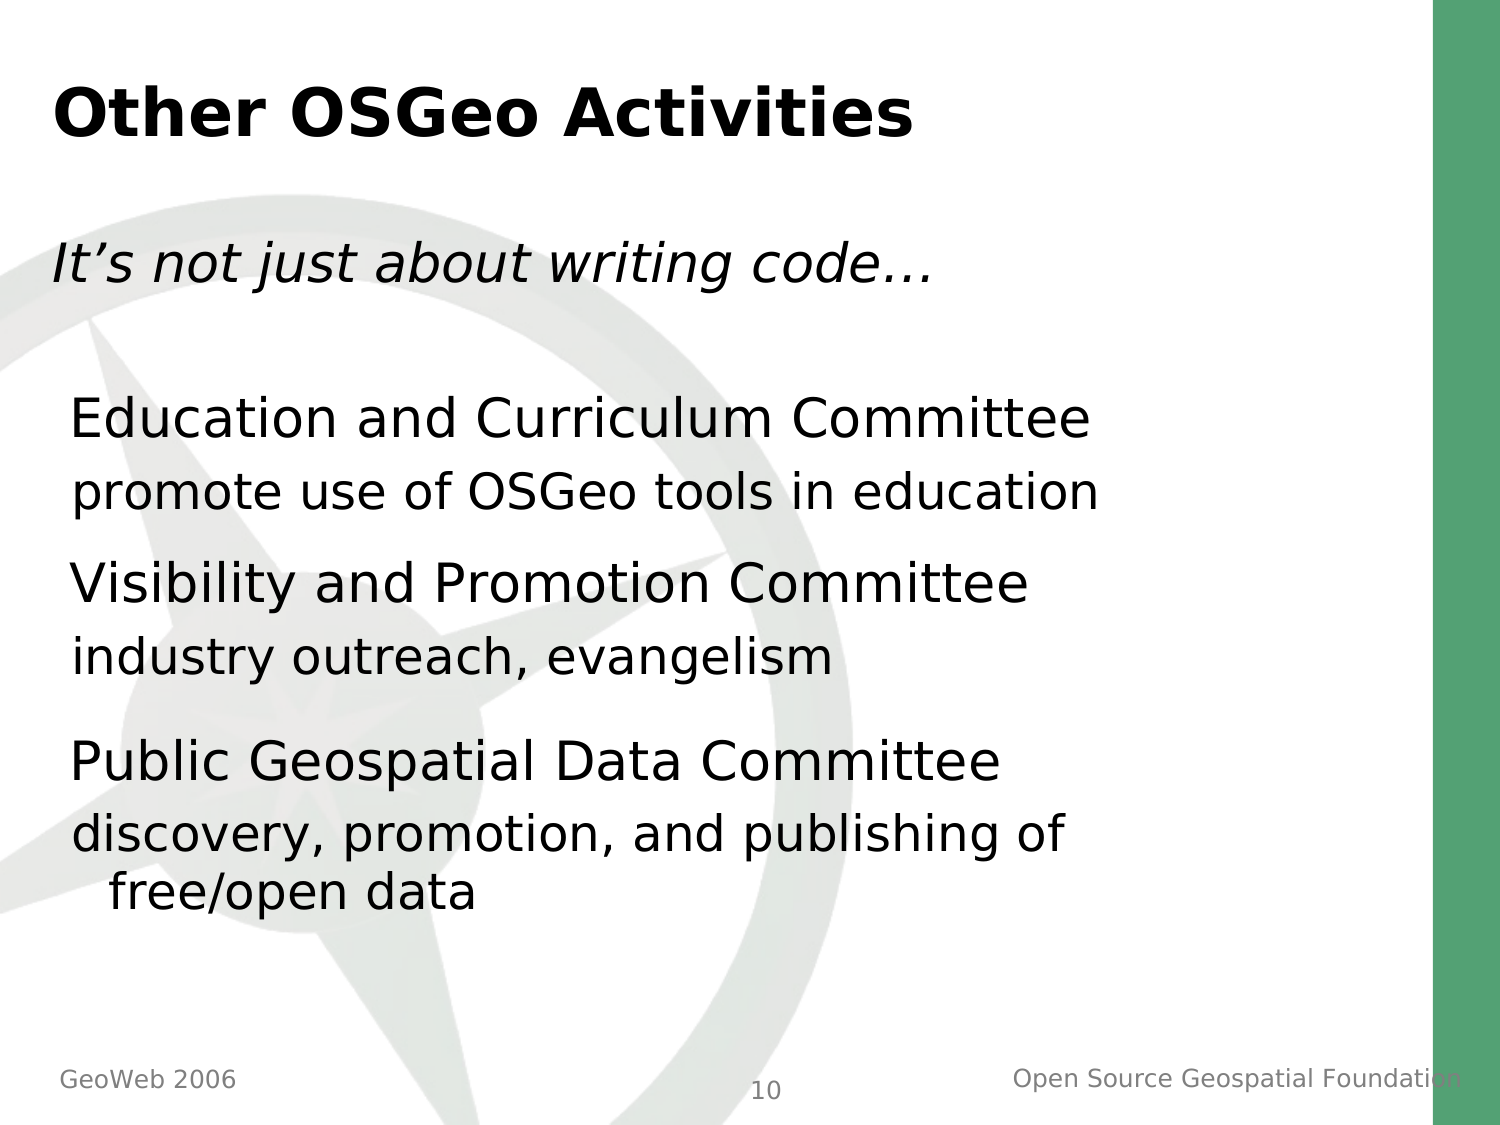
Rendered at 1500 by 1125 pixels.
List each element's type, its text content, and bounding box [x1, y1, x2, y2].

list It’s not just about writing code… Education and Curriculum Committee promote use of OSGeo tools in education Visibility and Promotion Committee industry outreach, evangelism Public Geospatial Data Committee discovery, promotion, and publishing of free/open data [52, 232, 1313, 1051]
title Other OSGeo Activities [52, 22, 1313, 210]
picture [0, 174, 925, 1125]
